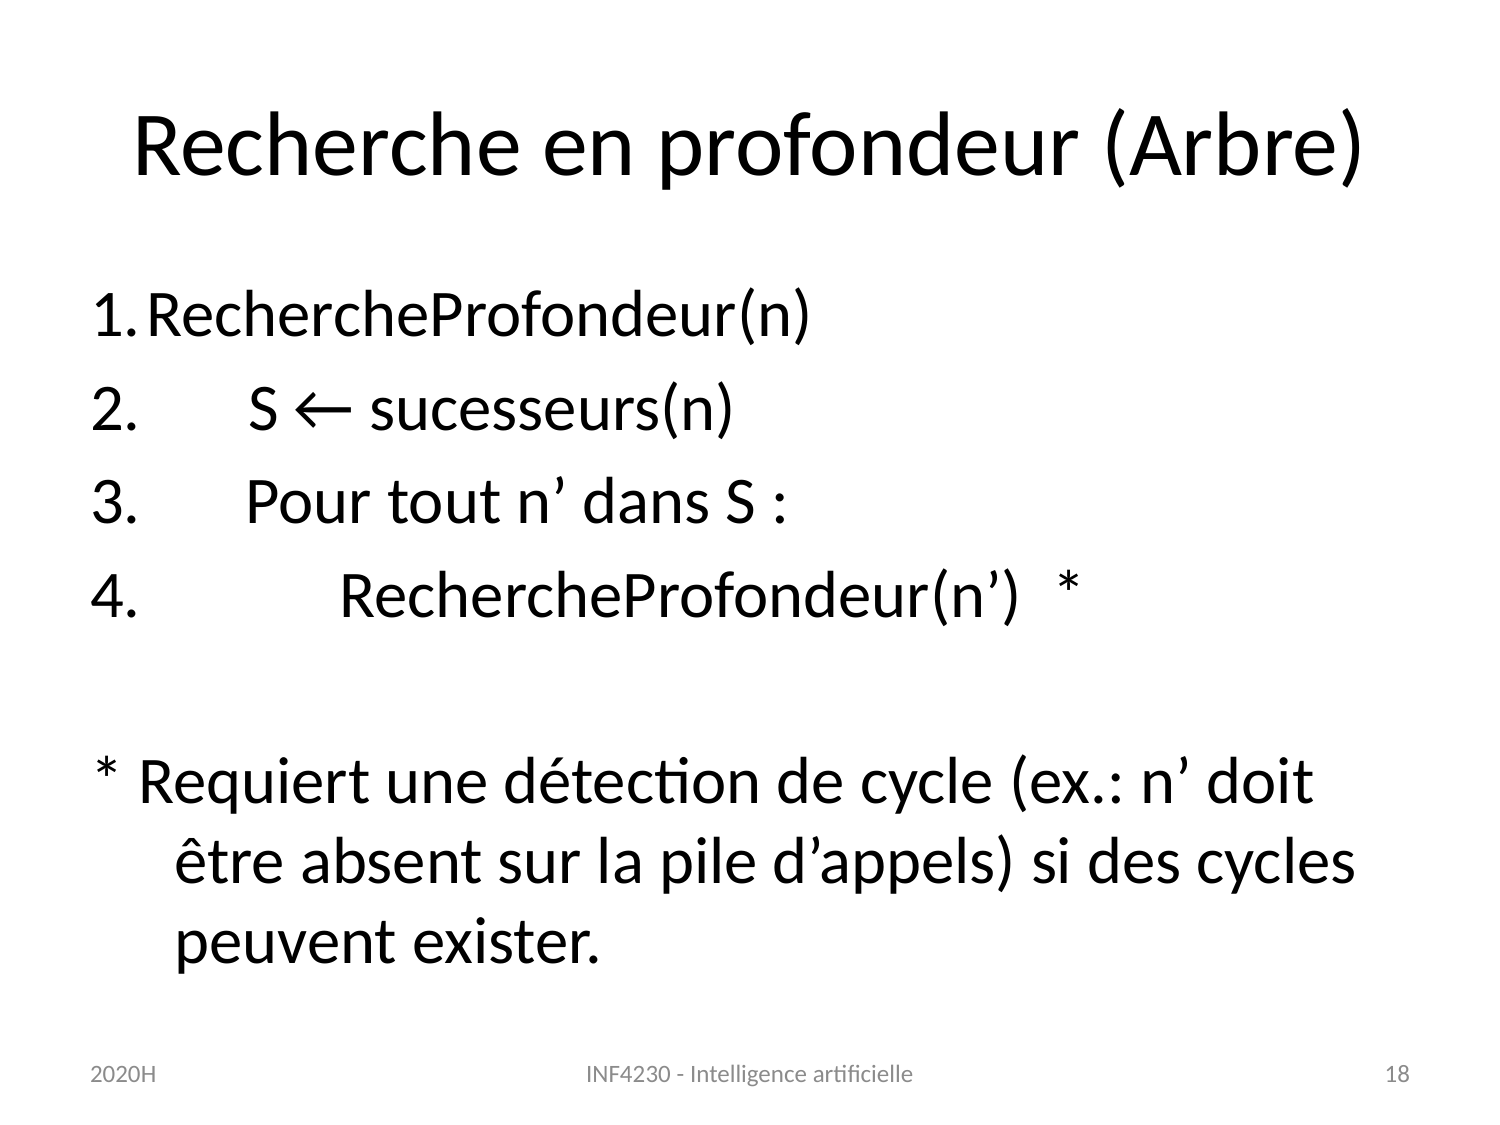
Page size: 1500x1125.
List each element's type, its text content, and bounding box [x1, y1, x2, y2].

slide_number <numéro> [1074, 1042, 1425, 1103]
list 1. RechercheProfondeur(n) 2. S ← sucesseurs(n) 3. Pour tout n’ dans S : RechercheProfondeur(n’) * * Requiert une détection de cycle (ex.: n’ doit être absent sur la pile d’appels) si des cycles peuvent exister. [75, 262, 1425, 1005]
title Recherche en profondeur (Arbre) [75, 45, 1425, 233]
slide_number 2020H [75, 1042, 425, 1103]
footer INF4230 - Intelligence artificielle [512, 1042, 988, 1103]
